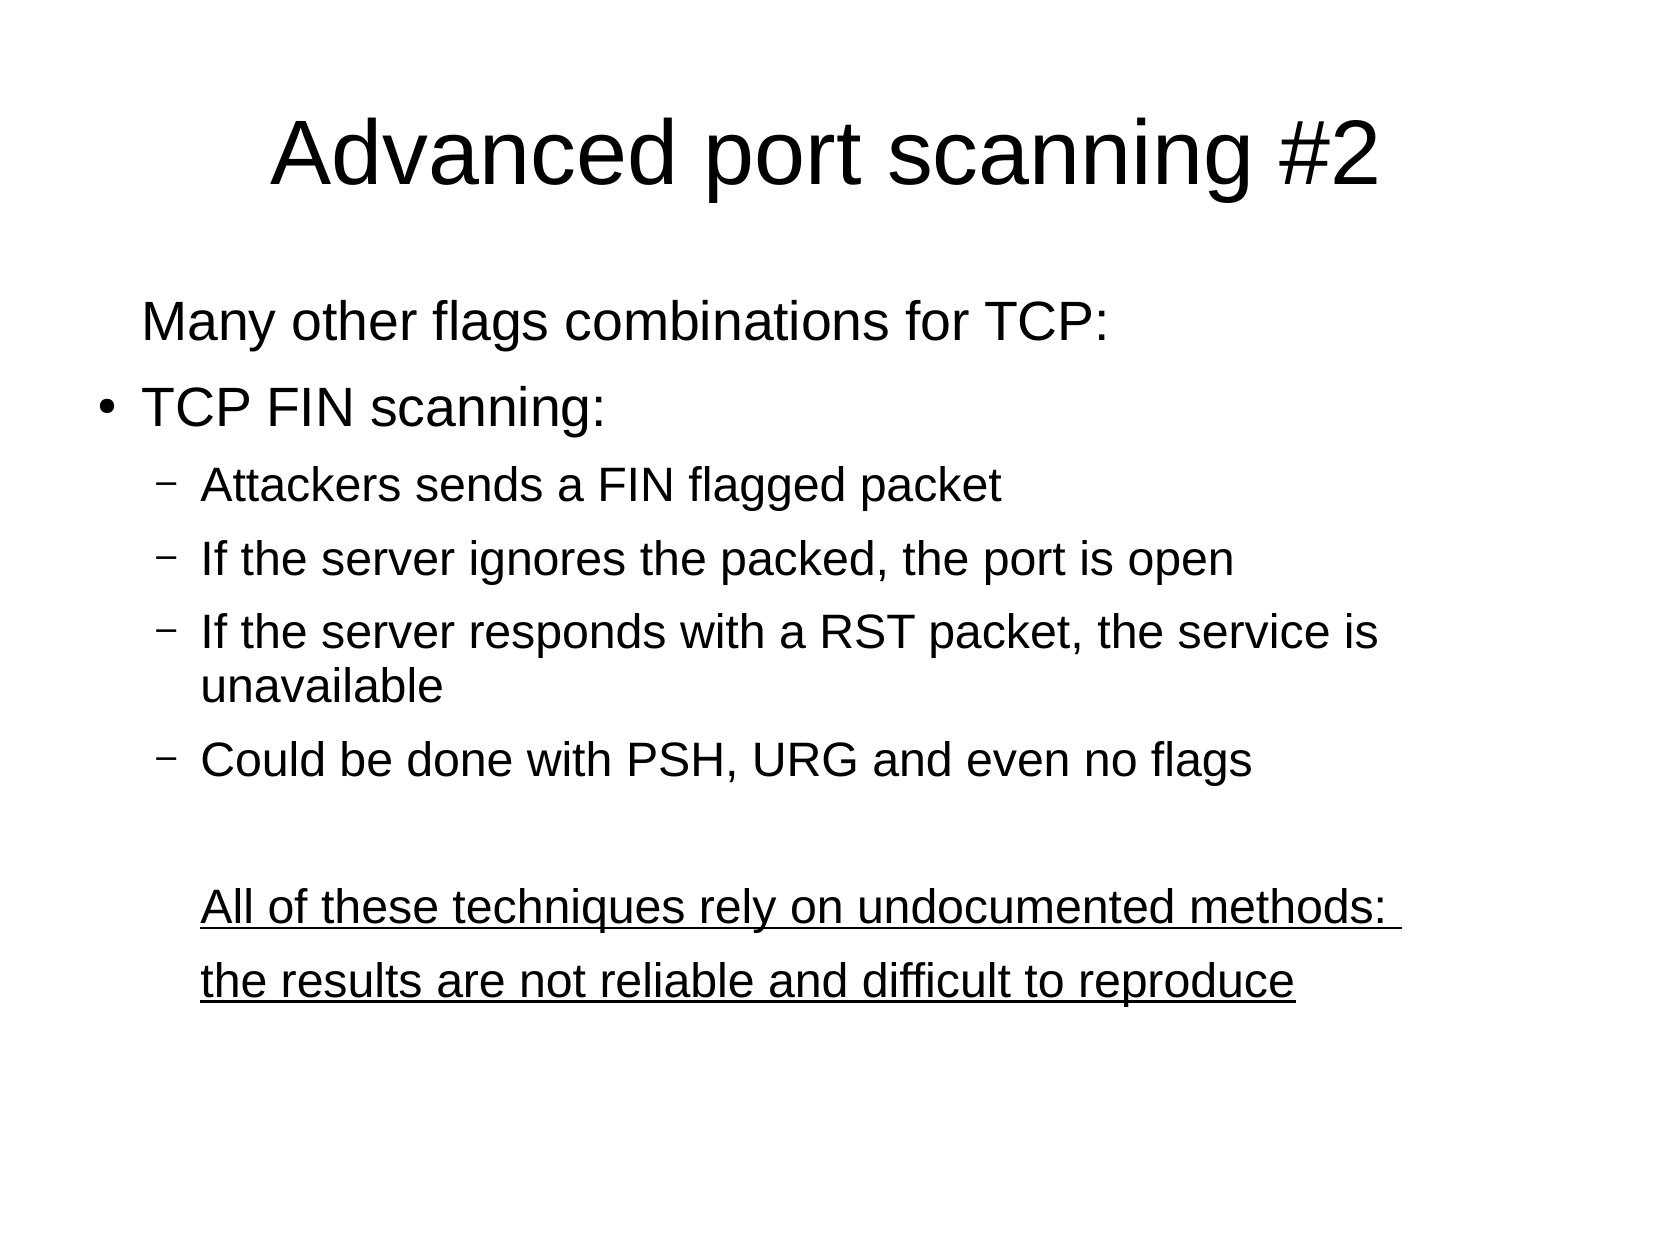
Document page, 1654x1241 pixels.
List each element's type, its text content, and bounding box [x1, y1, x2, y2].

title Advanced port scanning #2 [82, 49, 1571, 257]
list Many other flags combinations for TCP: TCP FIN scanning: Attackers sends a FIN flagged packet If the server ignores the packed, the port is open If the server responds with a RST packet, the service is unavailable Could be done with PSH, URG and even no flags All of these techniques rely on undocumented methods: the results are not reliable and difficult to reproduce [82, 290, 1571, 1010]
